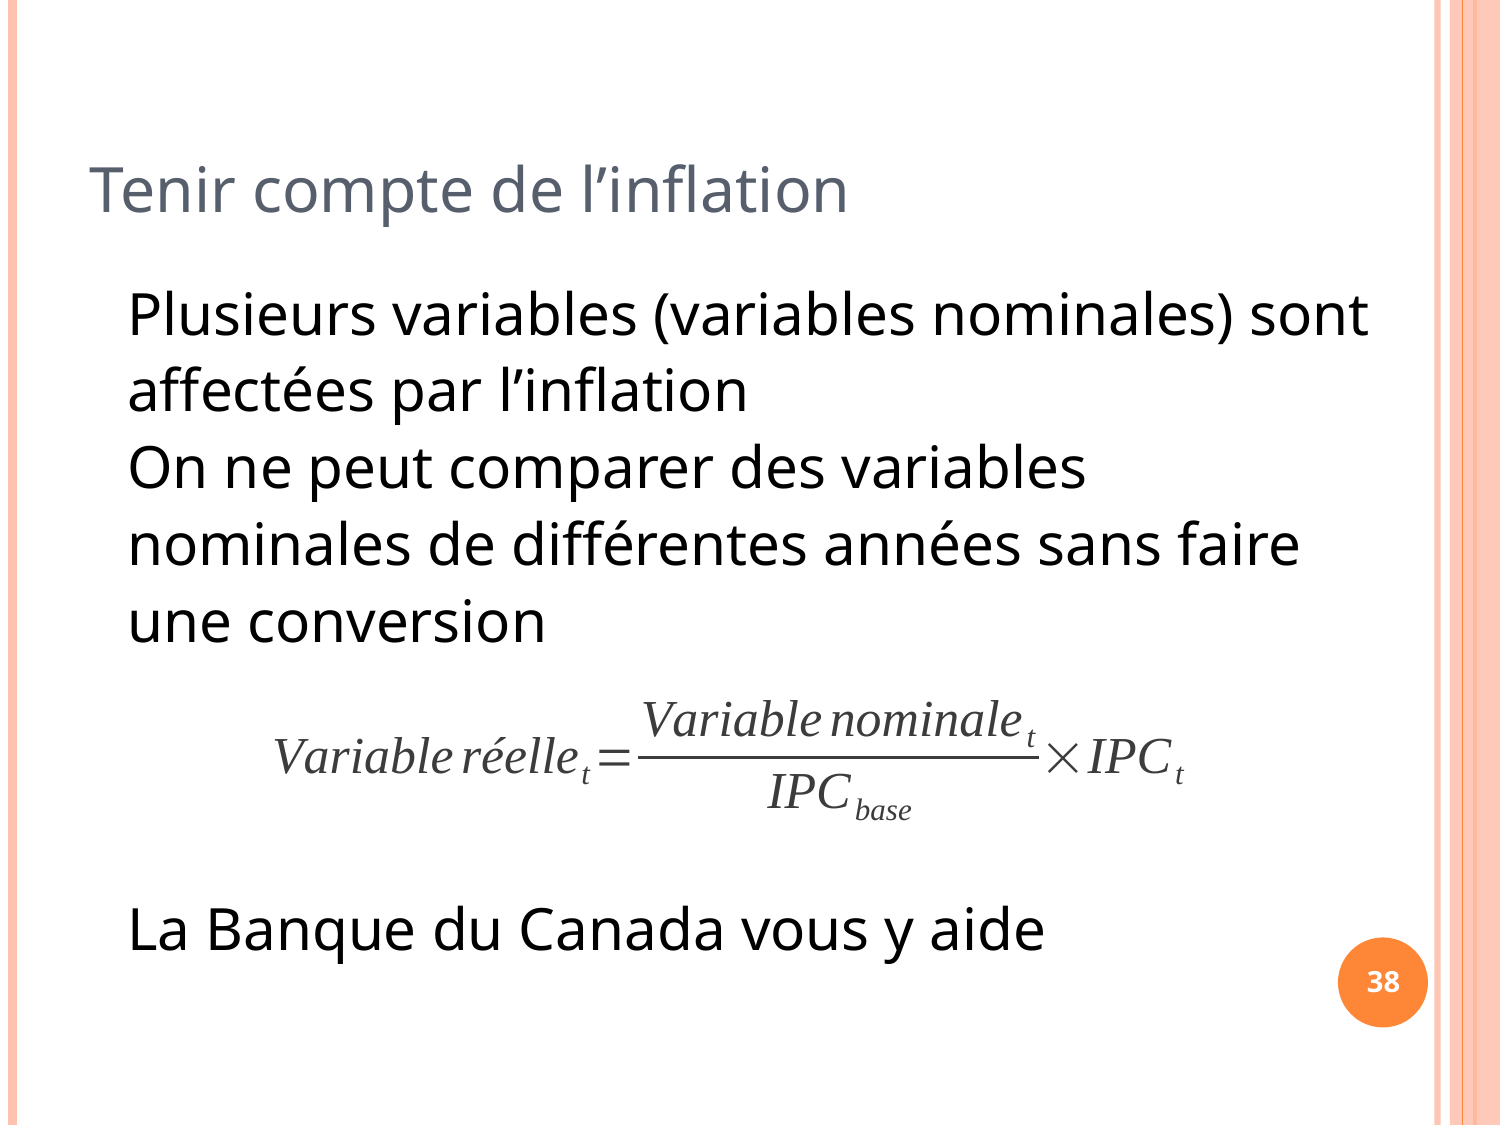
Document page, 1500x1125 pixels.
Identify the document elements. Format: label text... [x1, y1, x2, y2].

slide_number <numéro> [1333, 940, 1434, 1027]
list Plusieurs variables (variables nominales) sont affectées par l’inflation On ne peut comparer des variables nominales de différentes années sans faire une conversion La Banque du Canada vous y aide [112, 262, 1388, 1035]
chart [265, 689, 1190, 827]
title Tenir compte de l’inflation [75, 45, 1300, 233]
